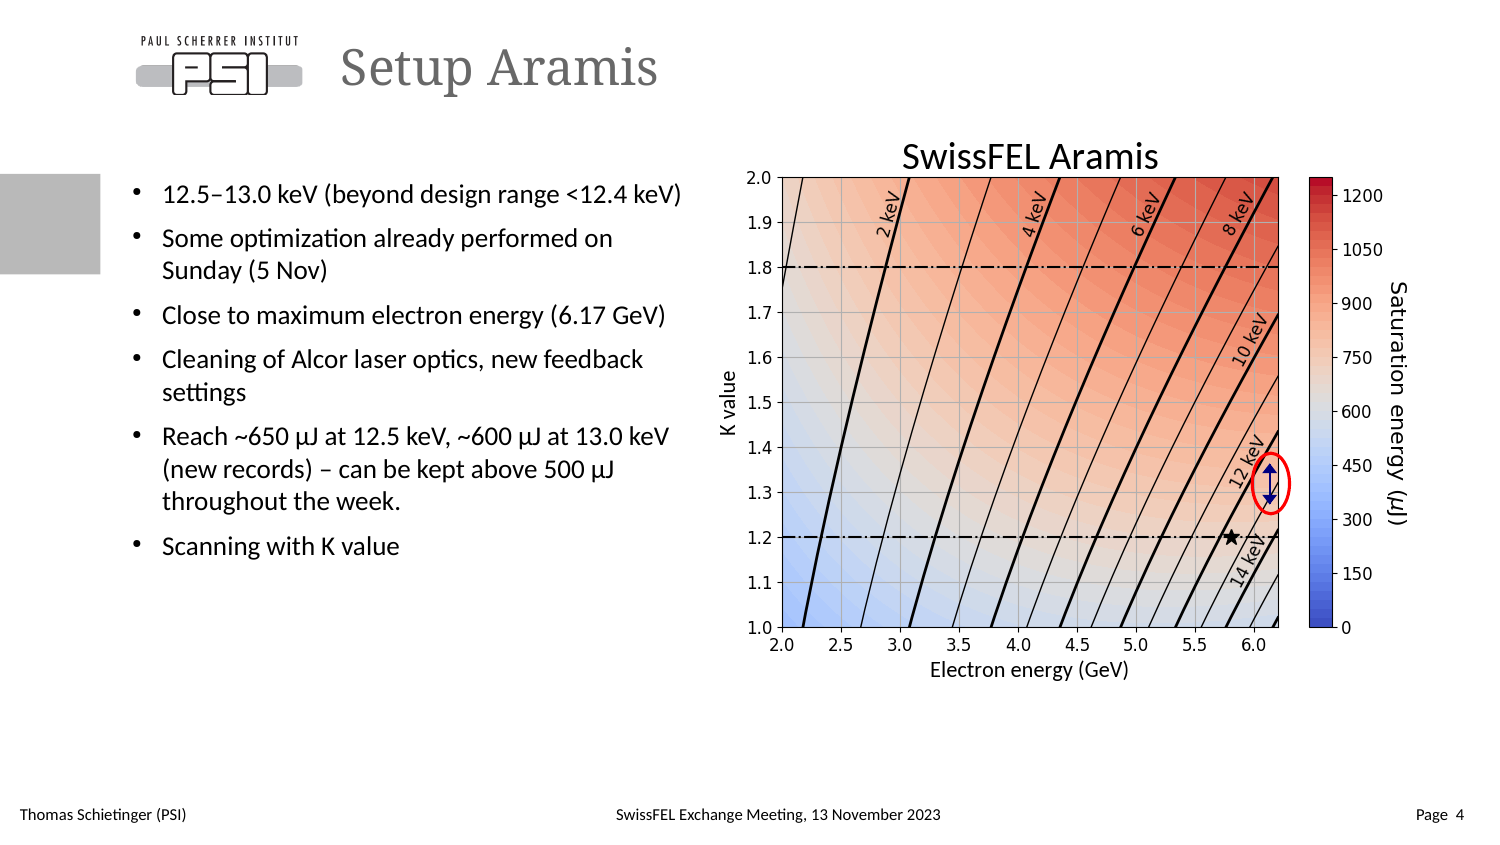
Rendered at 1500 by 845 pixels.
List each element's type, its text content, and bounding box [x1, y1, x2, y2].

title Setup Aramis [340, 35, 1442, 98]
list 12.5–13.0 keV (beyond design range <12.4 keV) Some optimization already performed on Sunday (5 Nov) Close to maximum electron energy (6.17 GeV) Cleaning of Alcor laser optics, new feedback settings Reach ~650 µJ at 12.5 keV, ~600 µJ at 13.0 keV (new records) – can be kept above 500 µJ throughout the week. Scanning with K value [114, 175, 696, 592]
picture [702, 117, 1416, 718]
